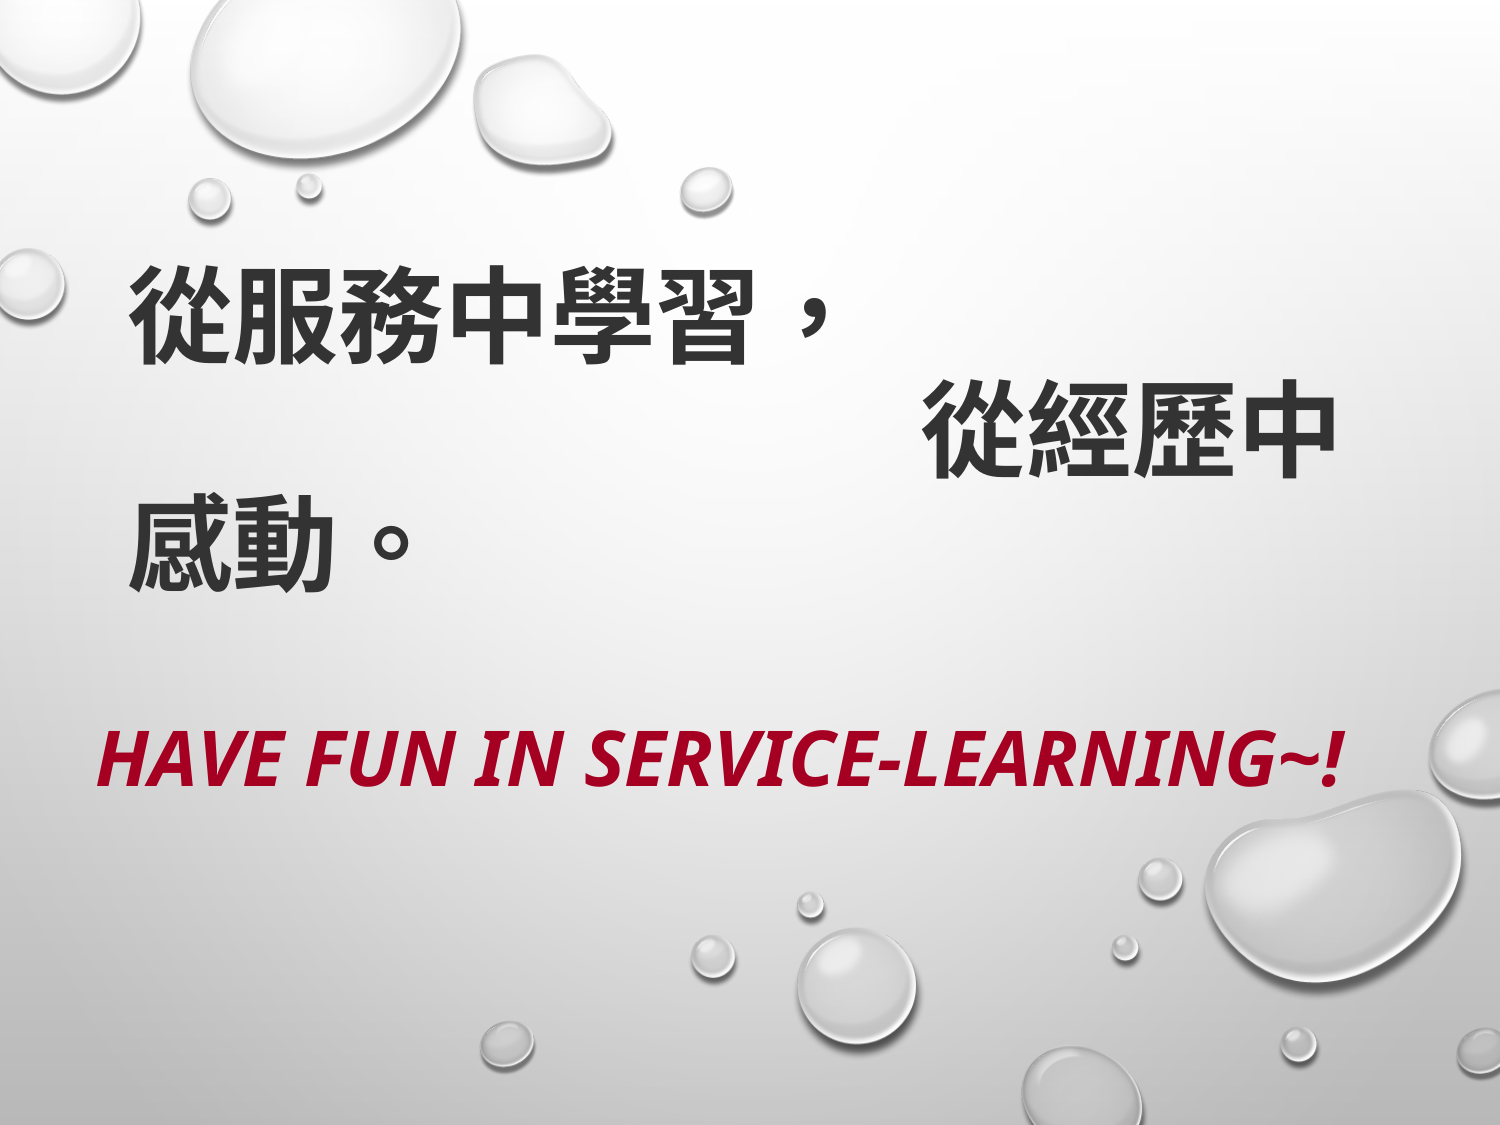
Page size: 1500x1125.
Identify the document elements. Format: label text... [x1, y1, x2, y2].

subtitle Have fun in service-learning~! [29, 692, 1412, 925]
title 從服務中學習， 從經歷中感動。 [112, 255, 1388, 615]
